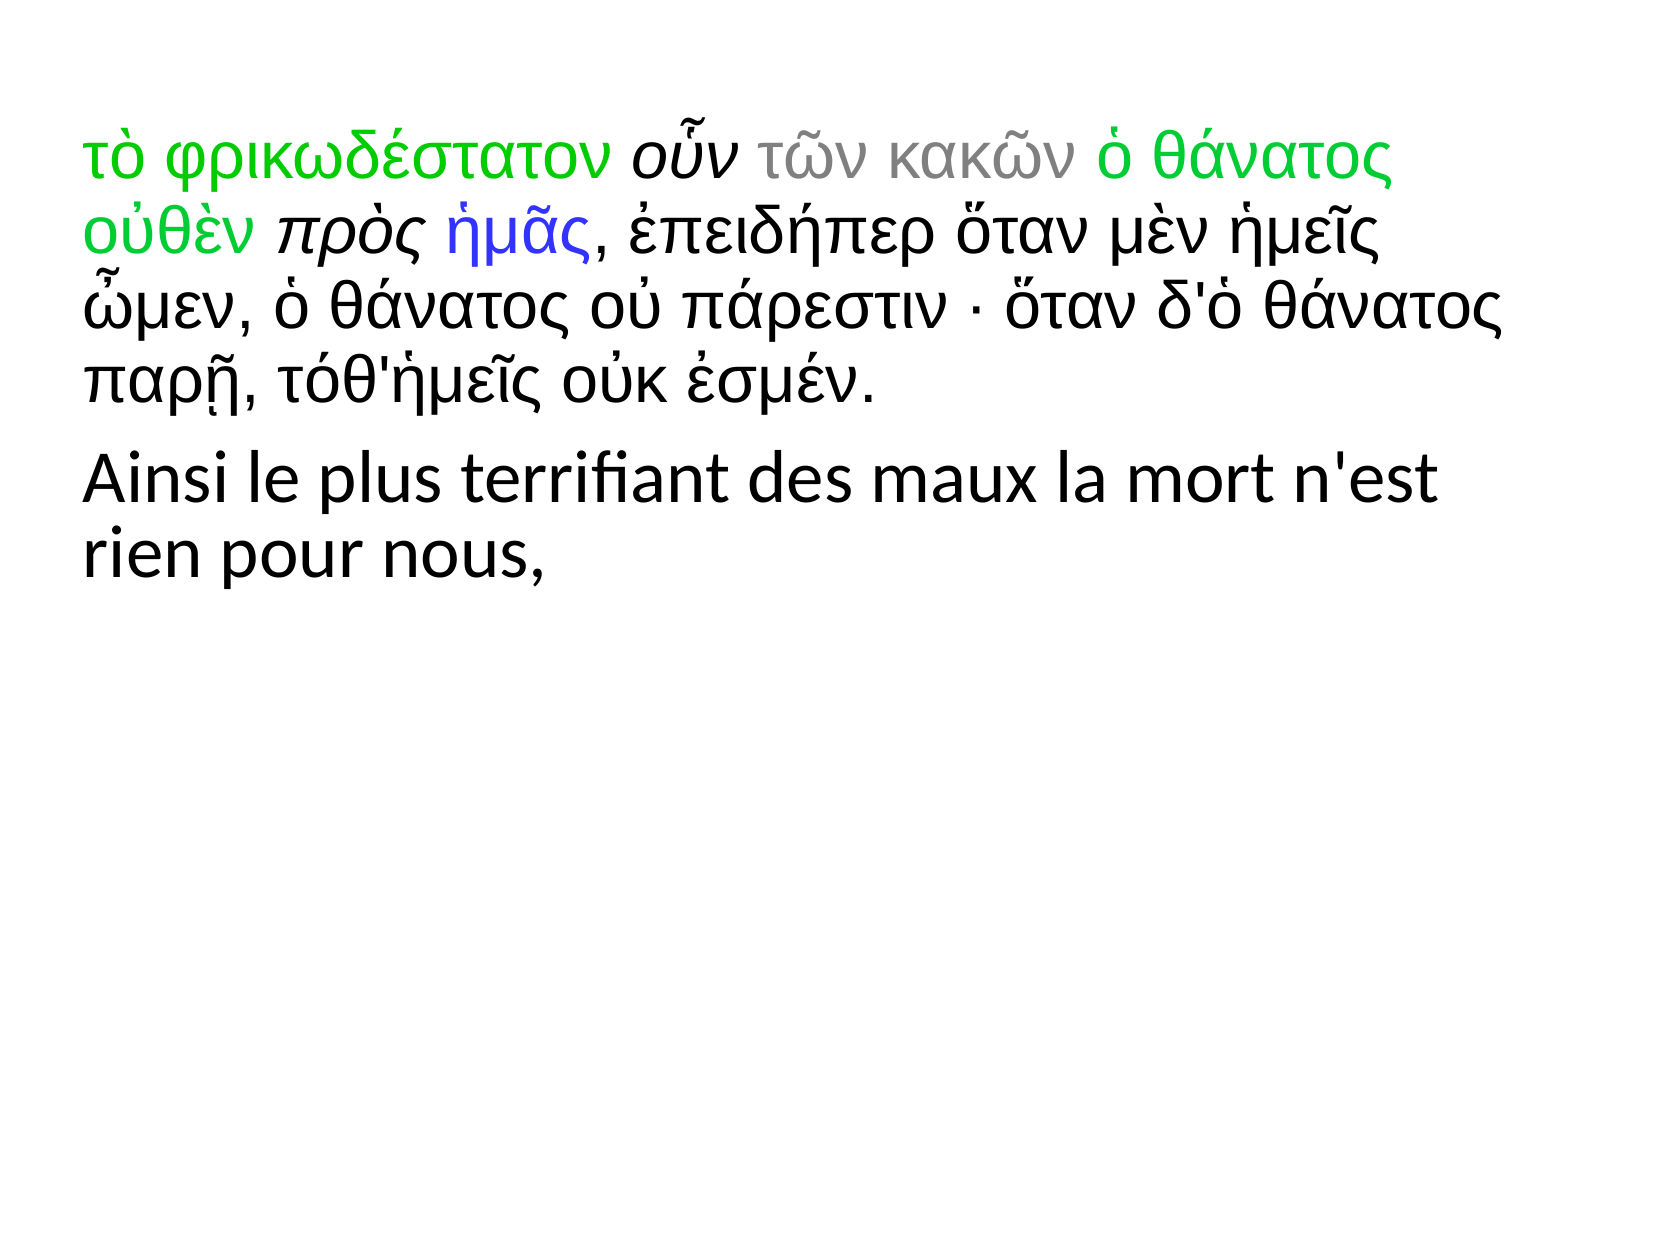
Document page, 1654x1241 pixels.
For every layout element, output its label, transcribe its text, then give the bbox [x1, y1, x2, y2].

list τὸ φρικωδέστατον οὗν τῶν κακῶν ὁ θάνατος οὐθὲν πρὸς ἡμᾶς, ἐπειδήπερ ὅταν μὲν ἡμεῖς ὦμεν, ὁ θάνατος οὐ πάρεστιν · ὅταν δ'ὁ θάνατος παρῇ, τόθ'ἡμεῖς οὐκ ἐσμέν. Ainsi le plus terrifiant des maux la mort n'est rien pour nous, [82, 118, 1571, 1121]
